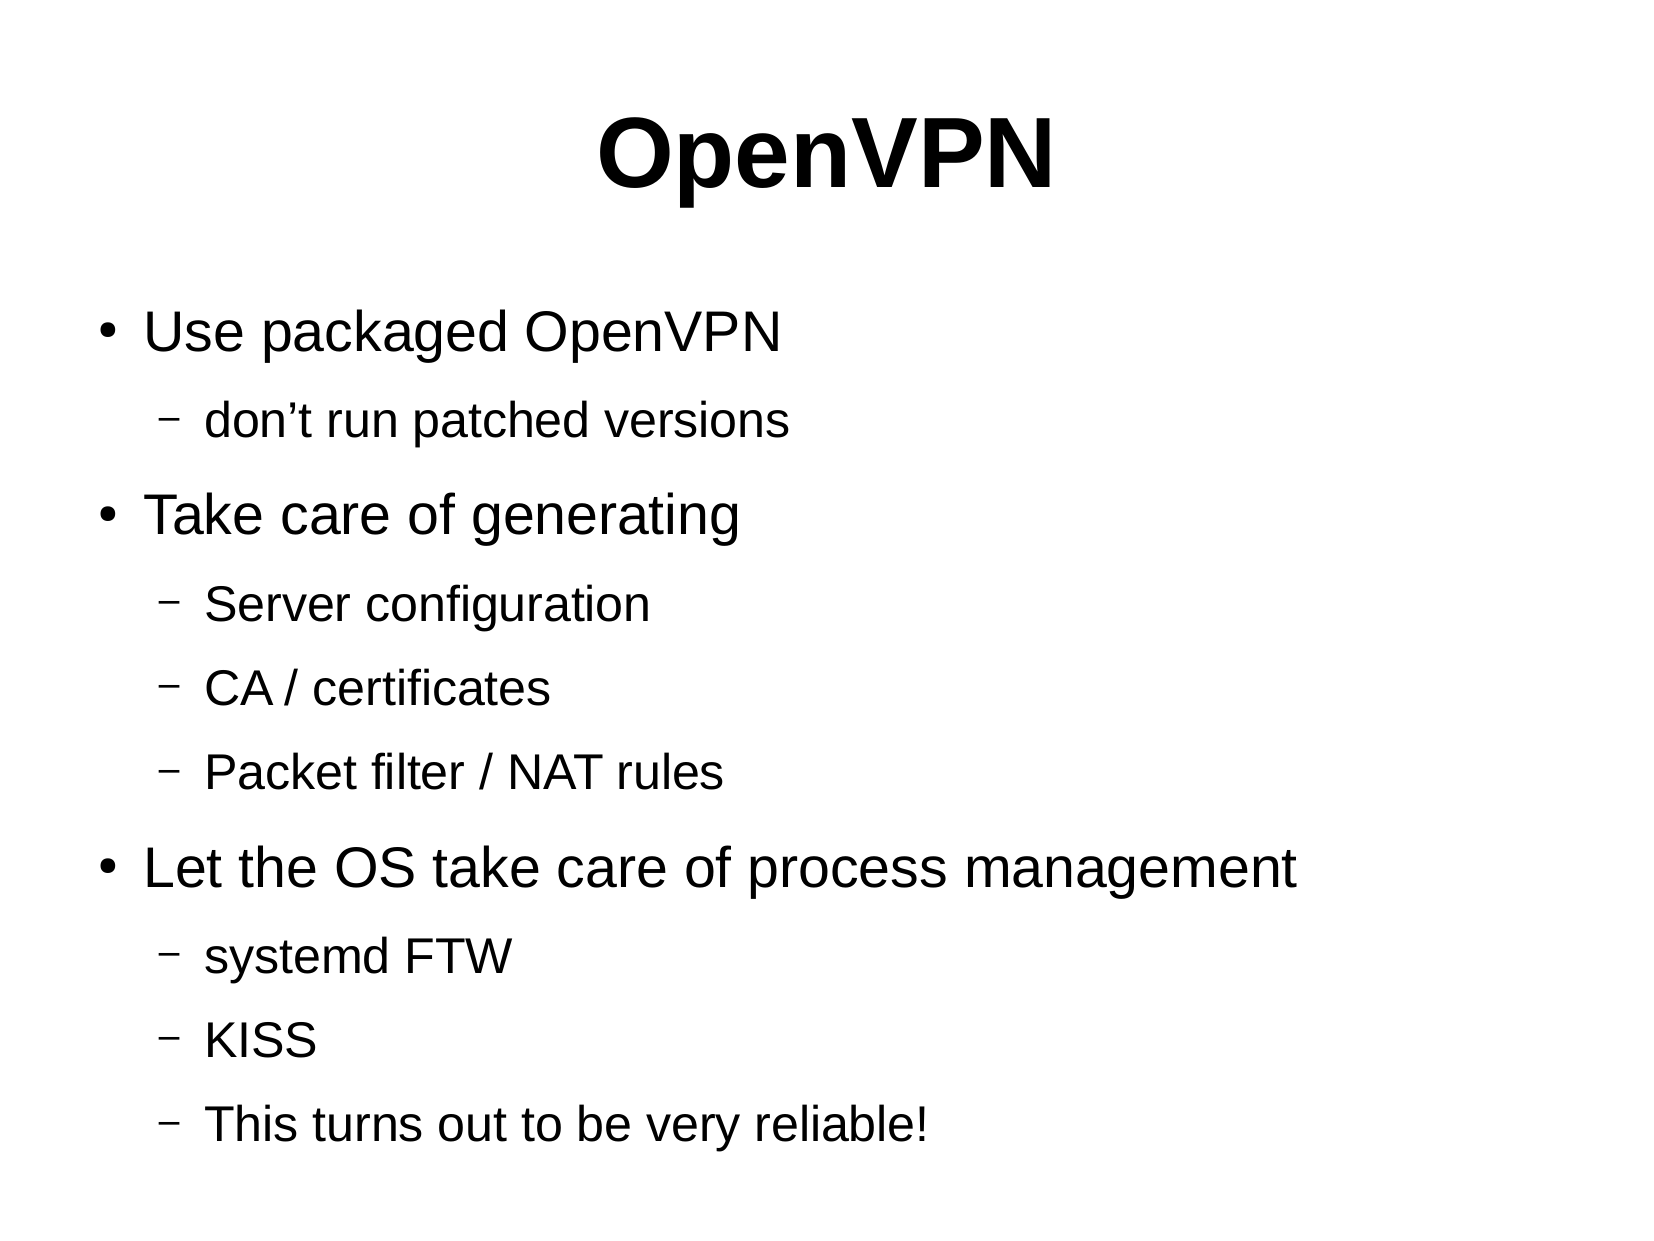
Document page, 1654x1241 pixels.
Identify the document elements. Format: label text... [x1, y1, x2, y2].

list Use packaged OpenVPN don’t run patched versions Take care of generating Server configuration CA / certificates Packet filter / NAT rules Let the OS take care of process management systemd FTW KISS This turns out to be very reliable! [82, 290, 1571, 1156]
title OpenVPN [82, 49, 1571, 257]
